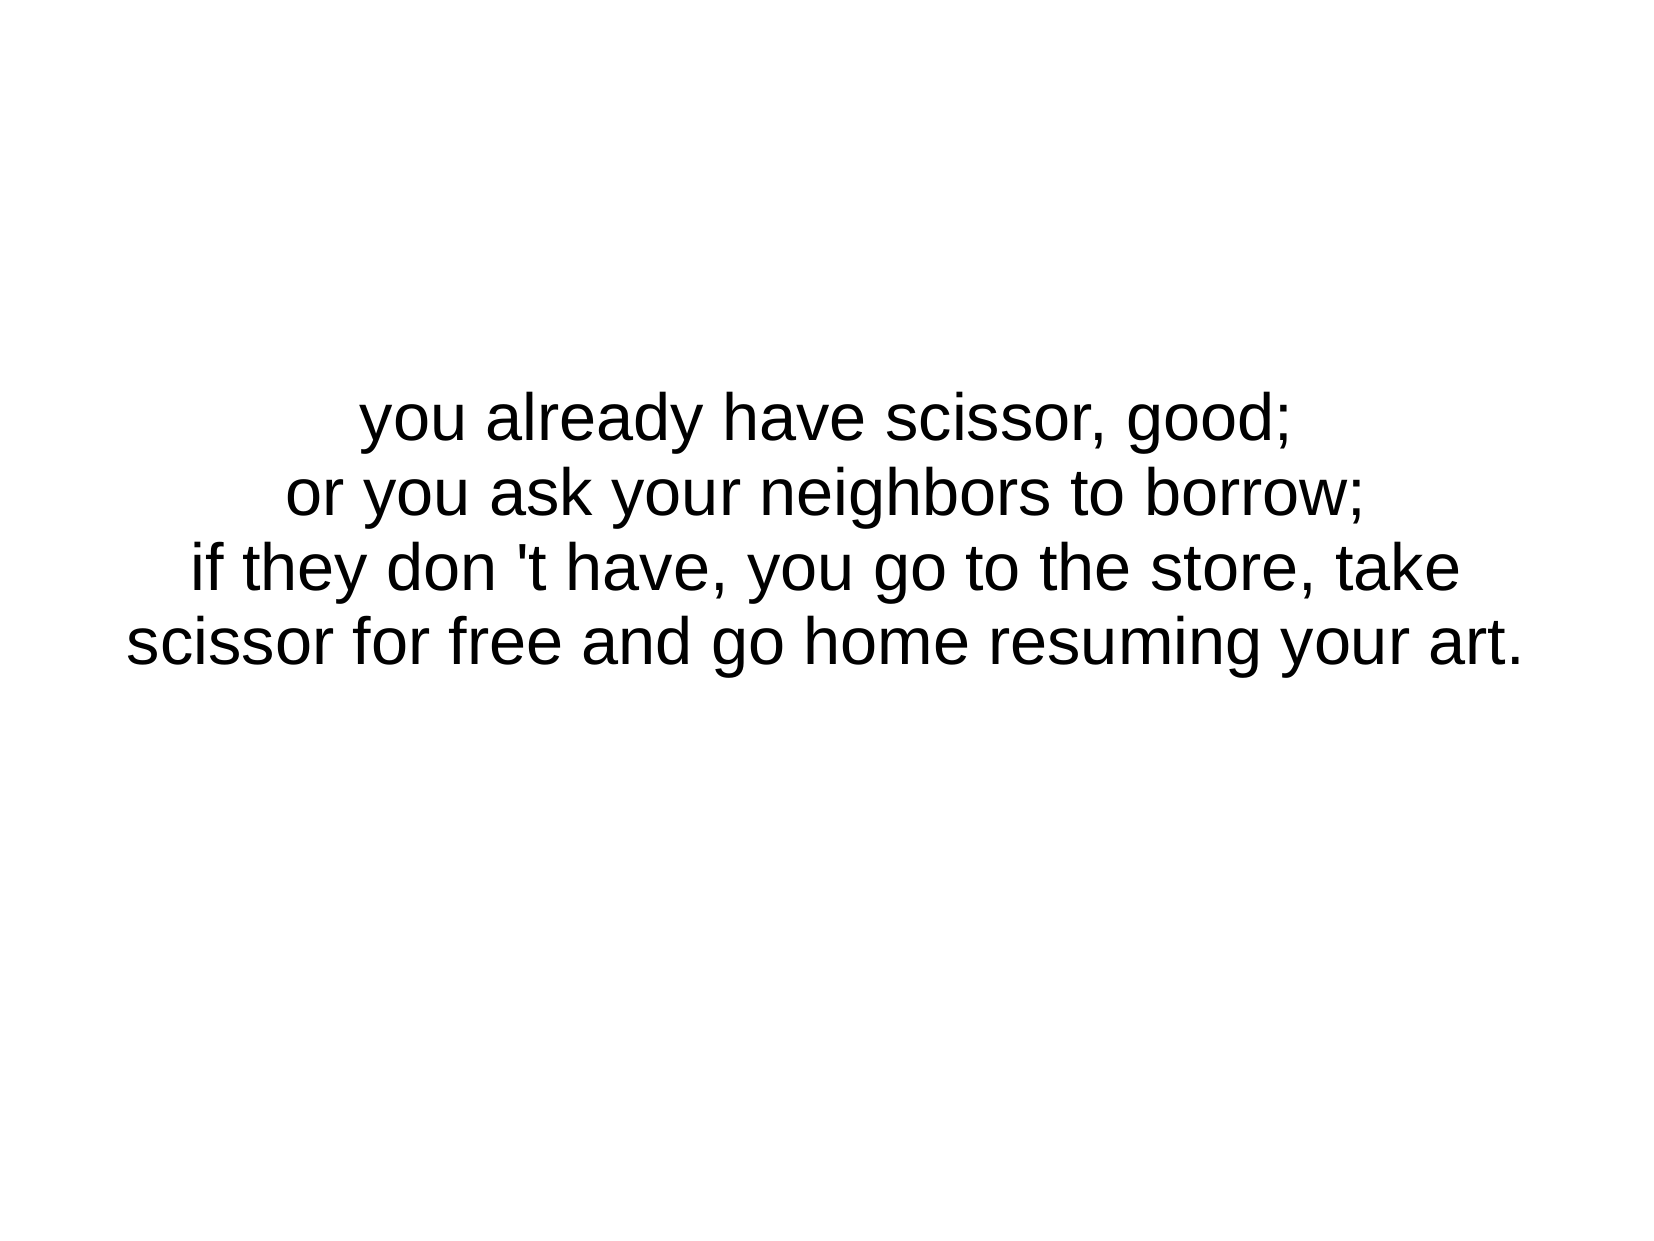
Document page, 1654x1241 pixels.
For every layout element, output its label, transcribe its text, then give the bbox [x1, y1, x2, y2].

subtitle you already have scissor, good; or you ask your neighbors to borrow; if they don 't have, you go to the store, take scissor for free and go home resuming your art. [82, 49, 1571, 1010]
